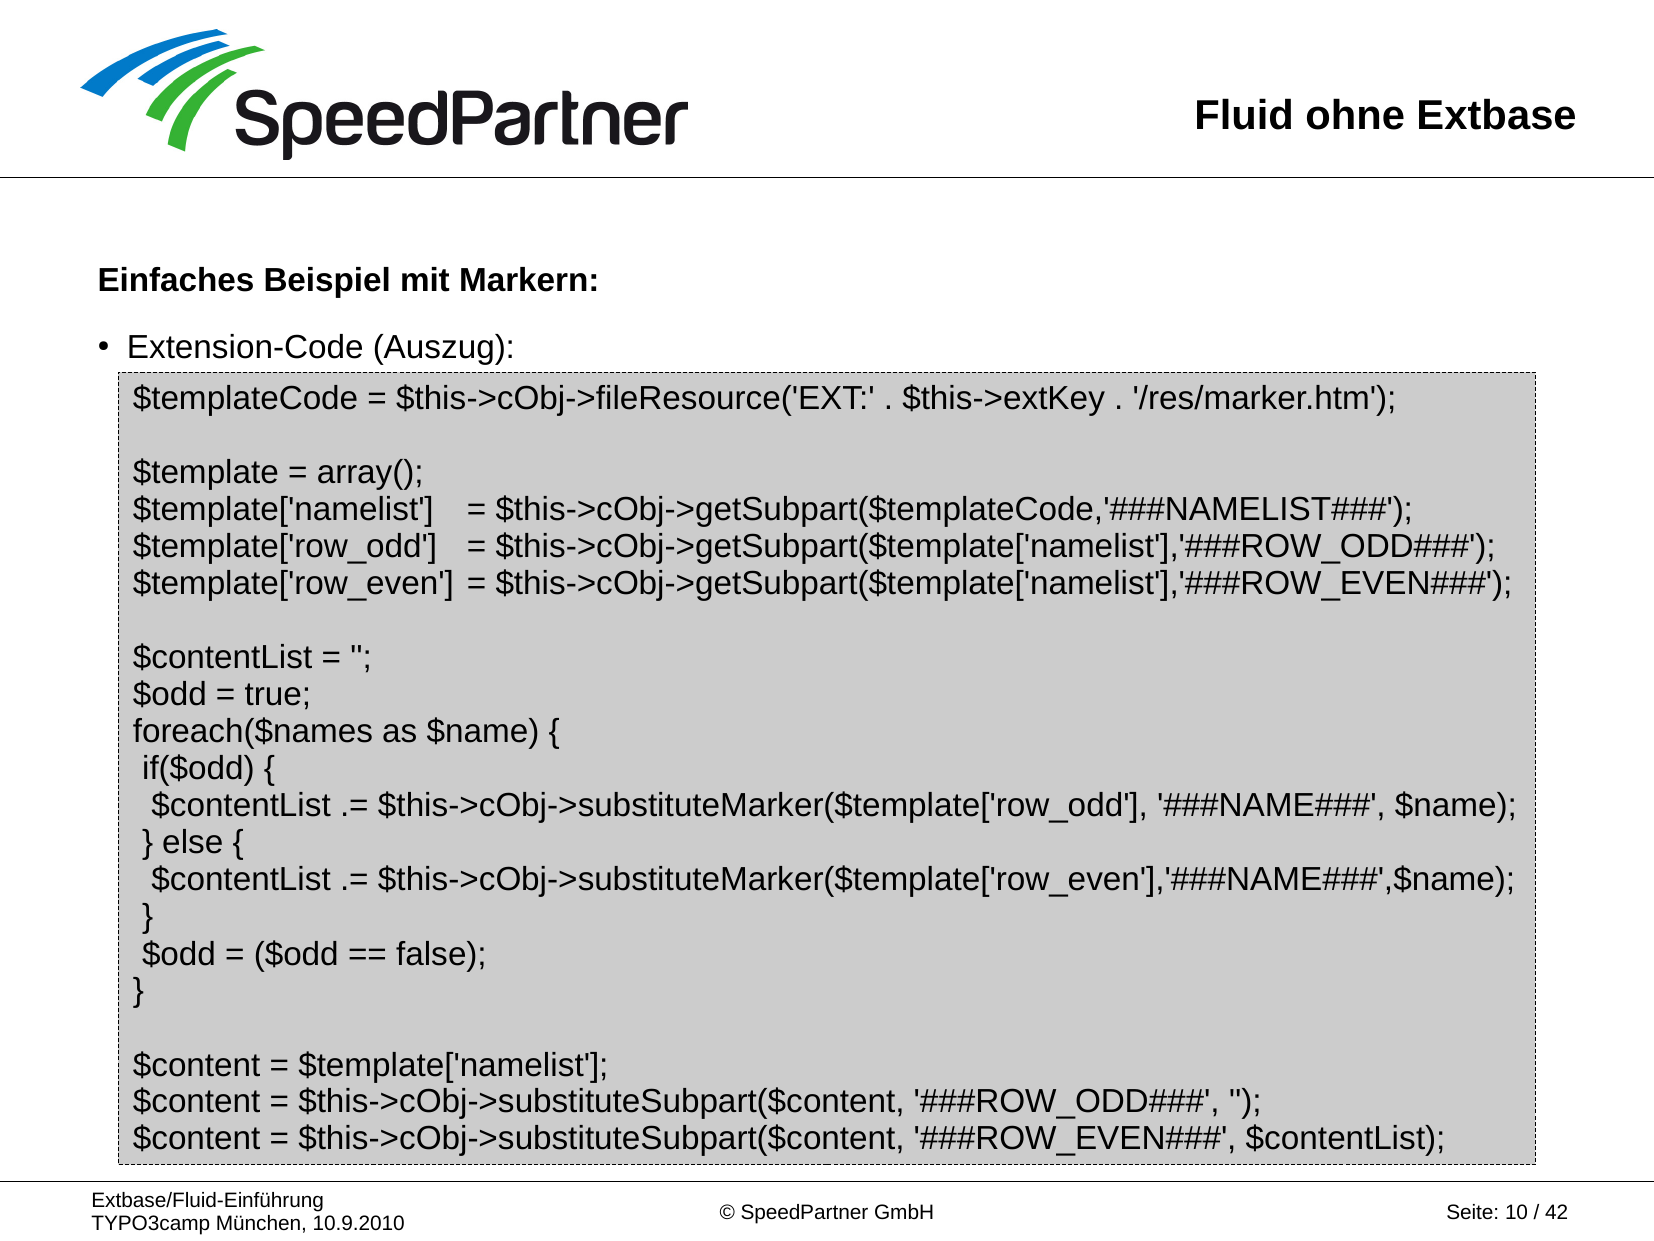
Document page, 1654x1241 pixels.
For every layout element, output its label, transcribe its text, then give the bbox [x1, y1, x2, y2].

text_box $templateCode = $this->cObj->fileResource('EXT:' . $this->extKey . '/res/marker.htm'); $template = array(); $template['namelist'] = $this->cObj->getSubpart($templateCode,'###NAMELIST###'); $template['row_odd'] = $this->cObj->getSubpart($template['namelist'],'###ROW_ODD###'); $template['row_even'] = $this->cObj->getSubpart($template['namelist'],'###ROW_EVEN###'); $contentList = ''; $odd = true; foreach($names as $name) { if($odd) { $contentList .= $this->cObj->substituteMarker($template['row_odd'], '###NAME###', $name); } else { $contentList .= $this->cObj->substituteMarker($template['row_even'],'###NAME###',$name); } $odd = ($odd == false); } $content = $template['namelist']; $content = $this->cObj->substituteSubpart($content, '###ROW_ODD###', ''); $content = $this->cObj->substituteSubpart($content, '###ROW_EVEN###', $contentList); [118, 372, 1536, 1165]
title Fluid ohne Extbase [590, 70, 1577, 160]
text_box Einfaches Beispiel mit Markern: Extension-Code (Auszug): [82, 253, 1565, 1151]
picture [80, 29, 688, 160]
